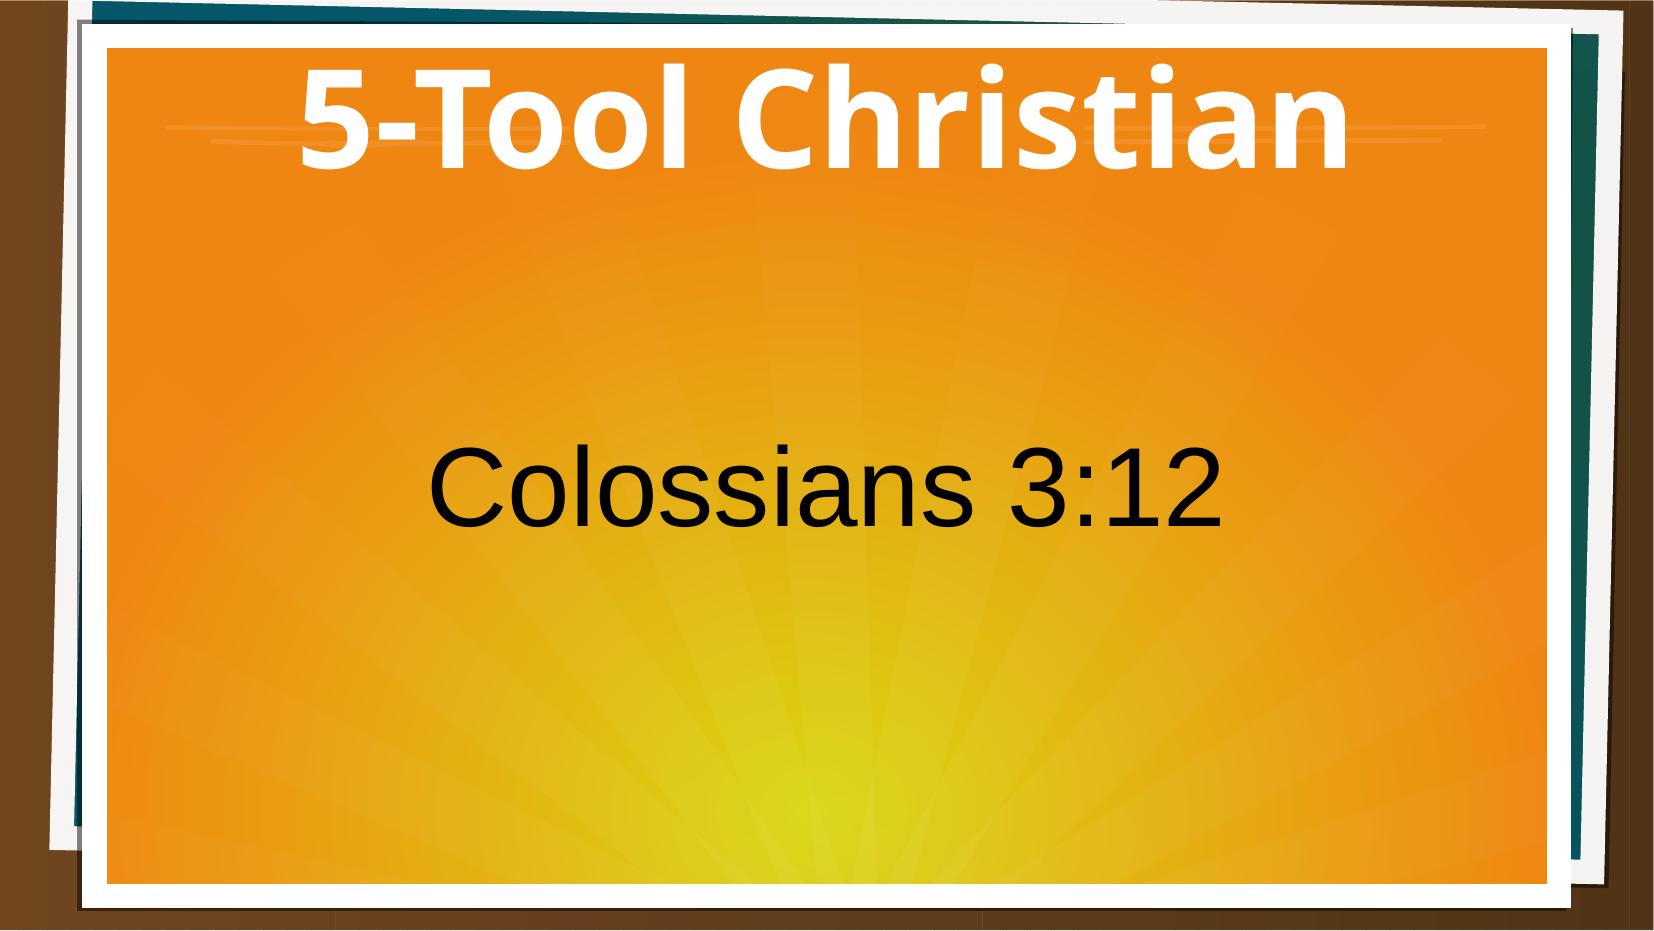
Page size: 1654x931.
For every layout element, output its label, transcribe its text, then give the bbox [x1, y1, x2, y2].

title 5-Tool Christian [82, 37, 1571, 193]
subtitle Colossians 3:12 [82, 217, 1571, 758]
